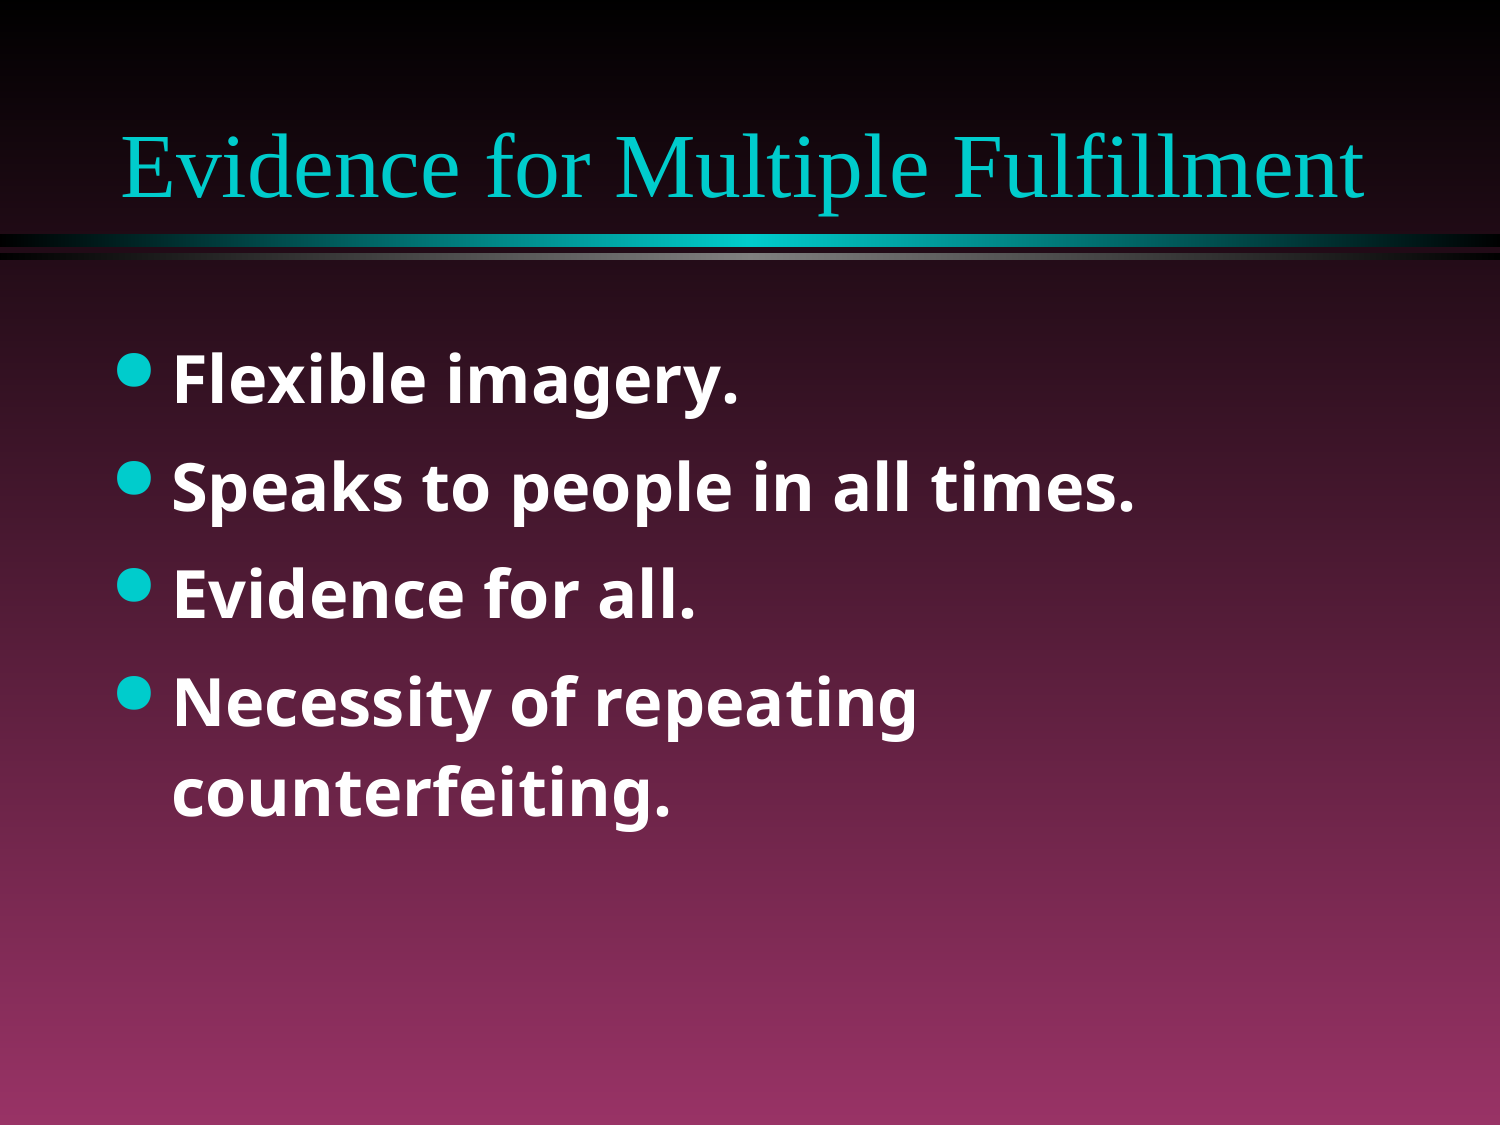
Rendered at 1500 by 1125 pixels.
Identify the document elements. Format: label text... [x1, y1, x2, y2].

title Evidence for Multiple Fulfillment [99, 37, 1388, 225]
list Flexible imagery. Speaks to people in all times. Evidence for all. Necessity of repeating counterfeiting. [99, 324, 1388, 1001]
